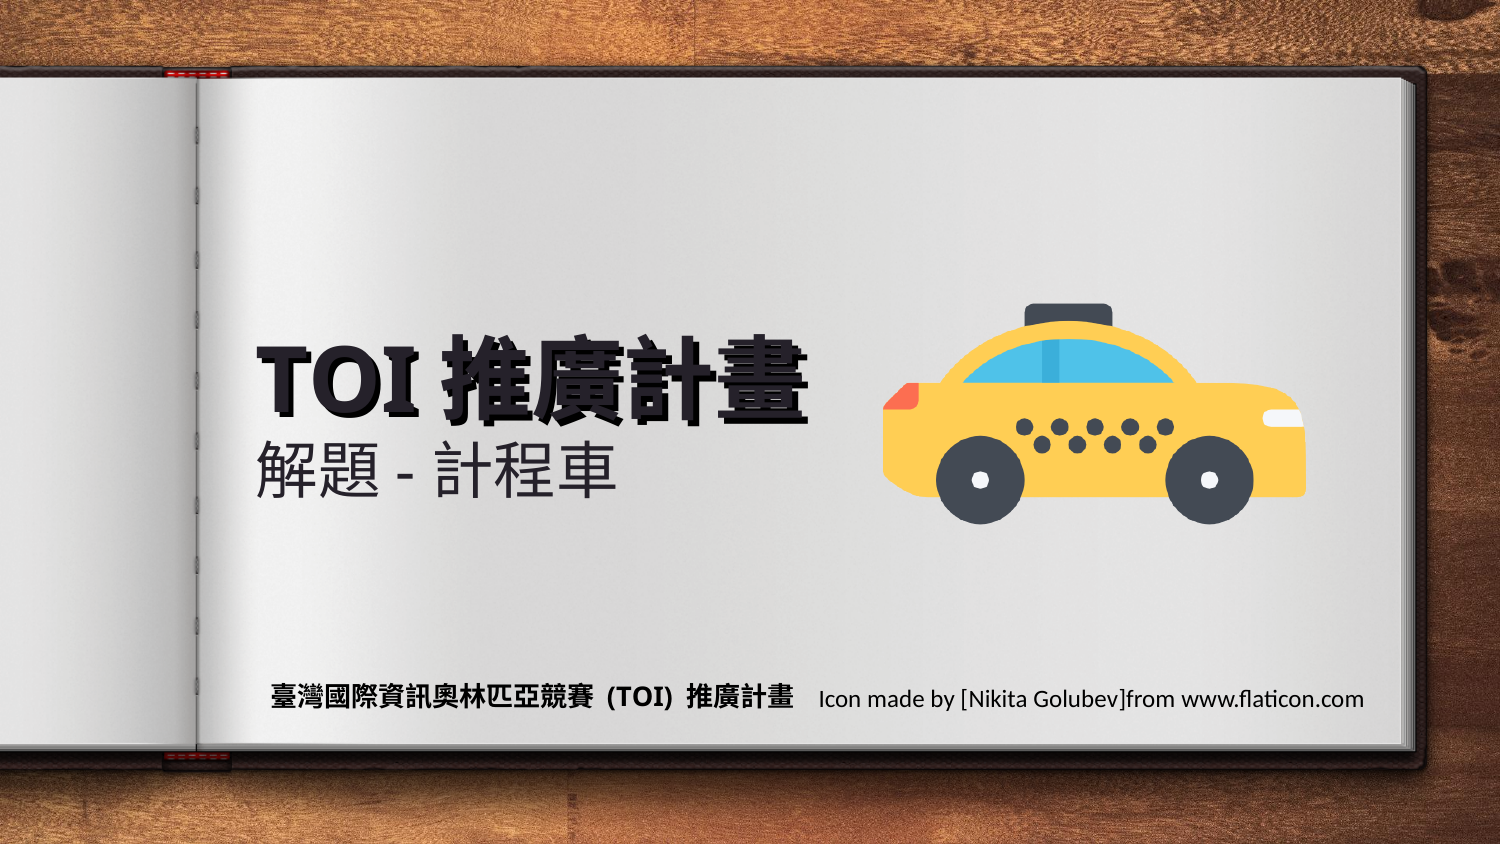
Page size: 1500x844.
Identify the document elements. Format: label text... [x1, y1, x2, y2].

text_box Icon made by [Nikita Golubev]from www.flaticon.com [804, 675, 1385, 750]
title TOI推廣計畫 解題-計程車 [240, 262, 883, 565]
picture [883, 202, 1306, 625]
